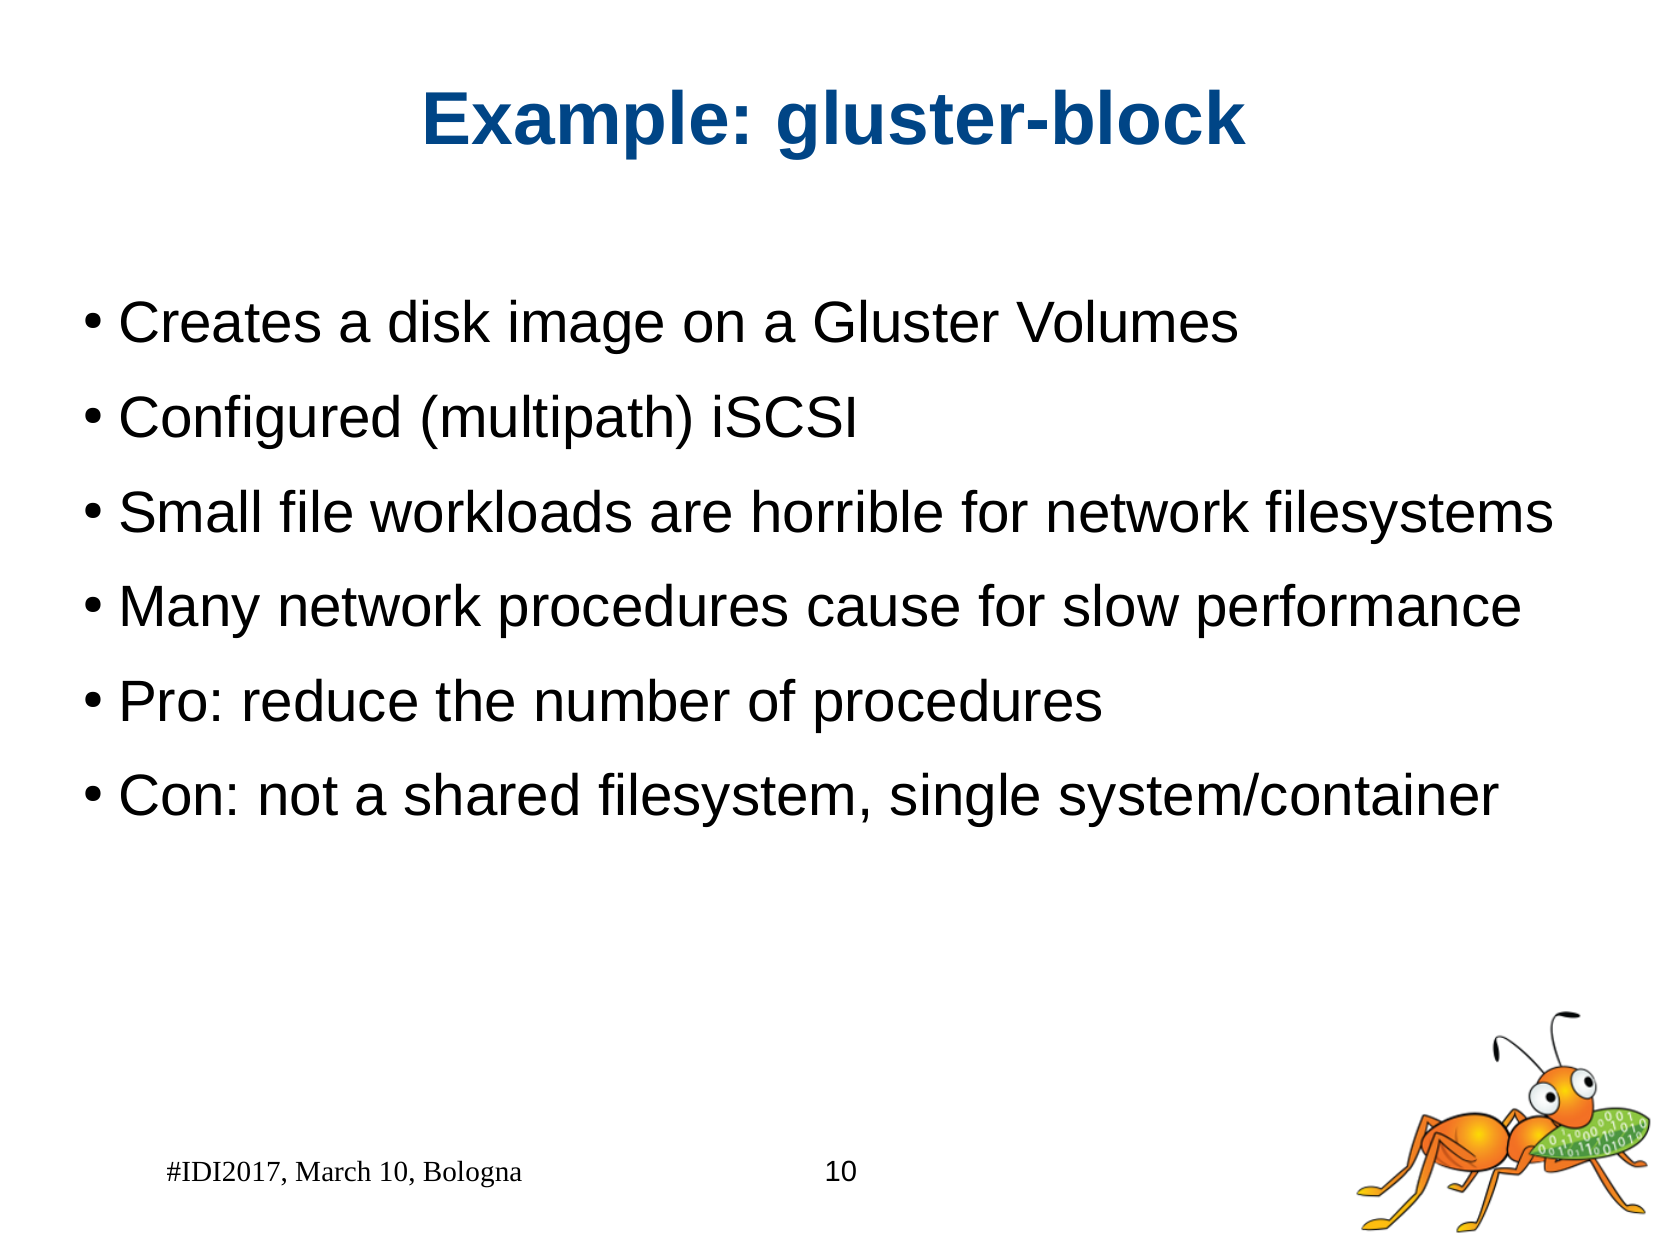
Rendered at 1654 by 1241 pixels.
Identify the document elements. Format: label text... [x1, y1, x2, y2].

list Creates a disk image on a Gluster Volumes Configured (multipath) iSCSI Small file workloads are horrible for network filesystems Many network procedures cause for slow performance Pro: reduce the number of procedures Con: not a shared filesystem, single system/container [82, 290, 1571, 1010]
picture [1353, 1009, 1654, 1235]
title Example: gluster-block [90, 15, 1579, 223]
